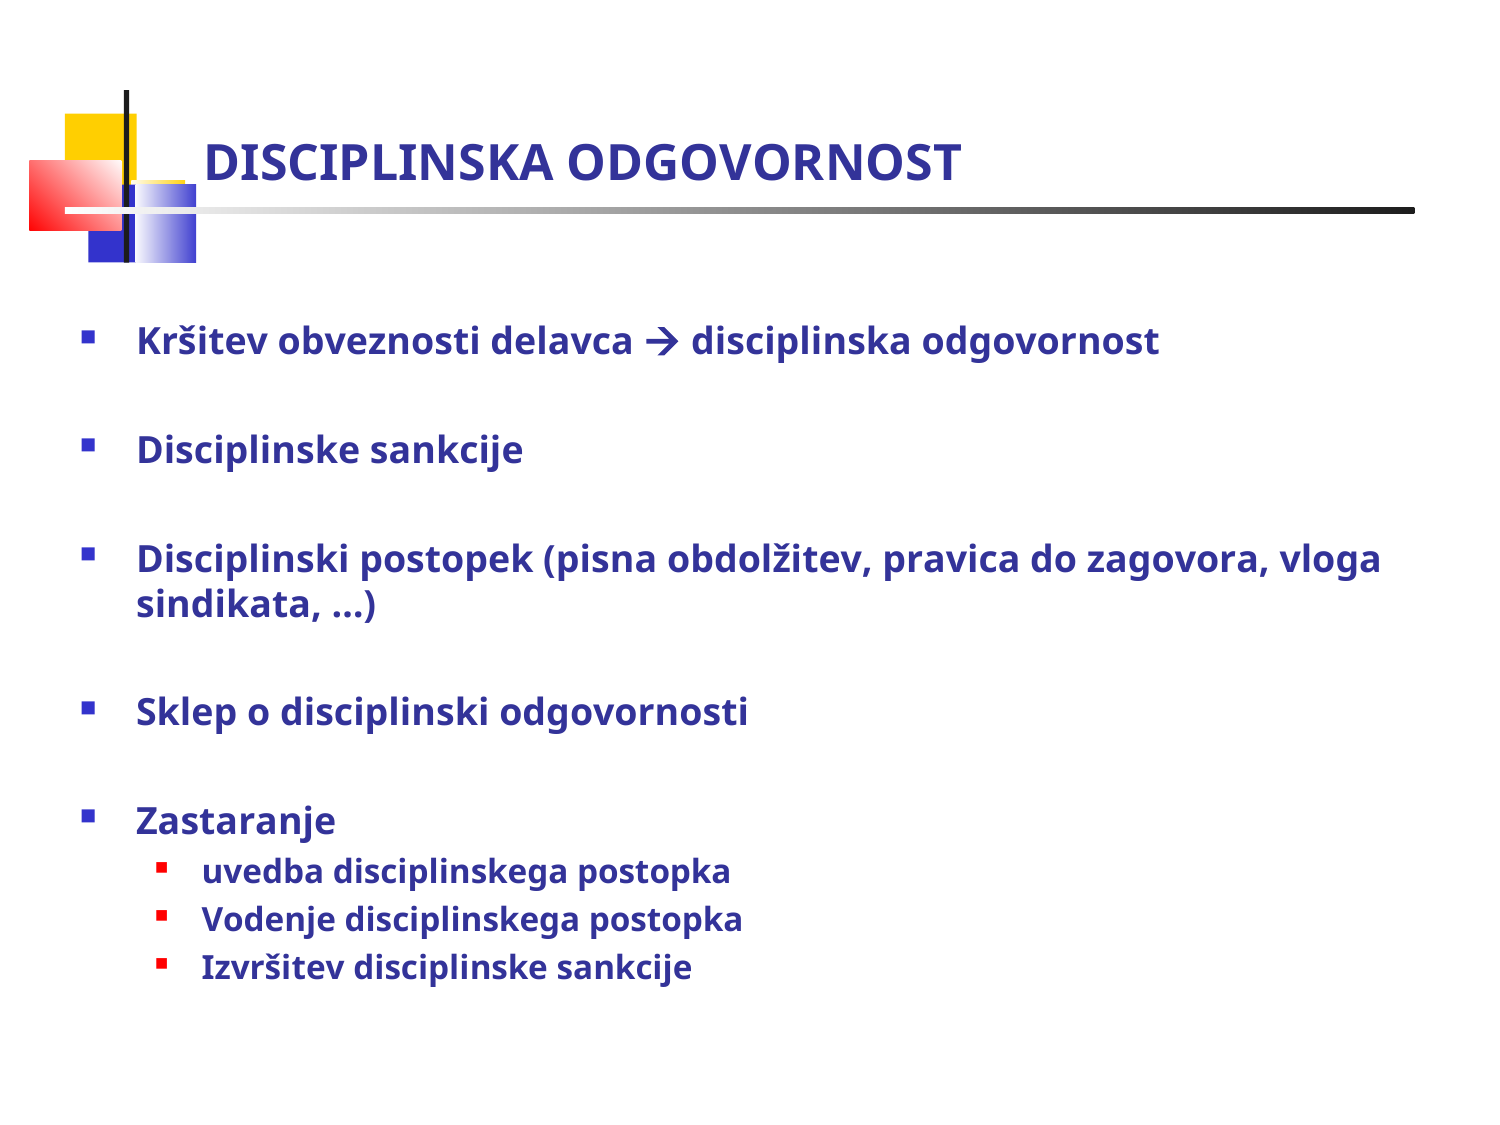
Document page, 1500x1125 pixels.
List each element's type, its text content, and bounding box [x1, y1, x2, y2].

title DISCIPLINSKA ODGOVORNOST [188, 35, 1468, 199]
list Kršitev obveznosti delavca  disciplinska odgovornost Disciplinske sankcije Disciplinski postopek (pisna obdolžitev, pravica do zagovora, vloga sindikata, …) Sklep o disciplinski odgovornosti Zastaranje uvedba disciplinskega postopka Vodenje disciplinskega postopka Izvršitev disciplinske sankcije [64, 255, 1415, 1005]
